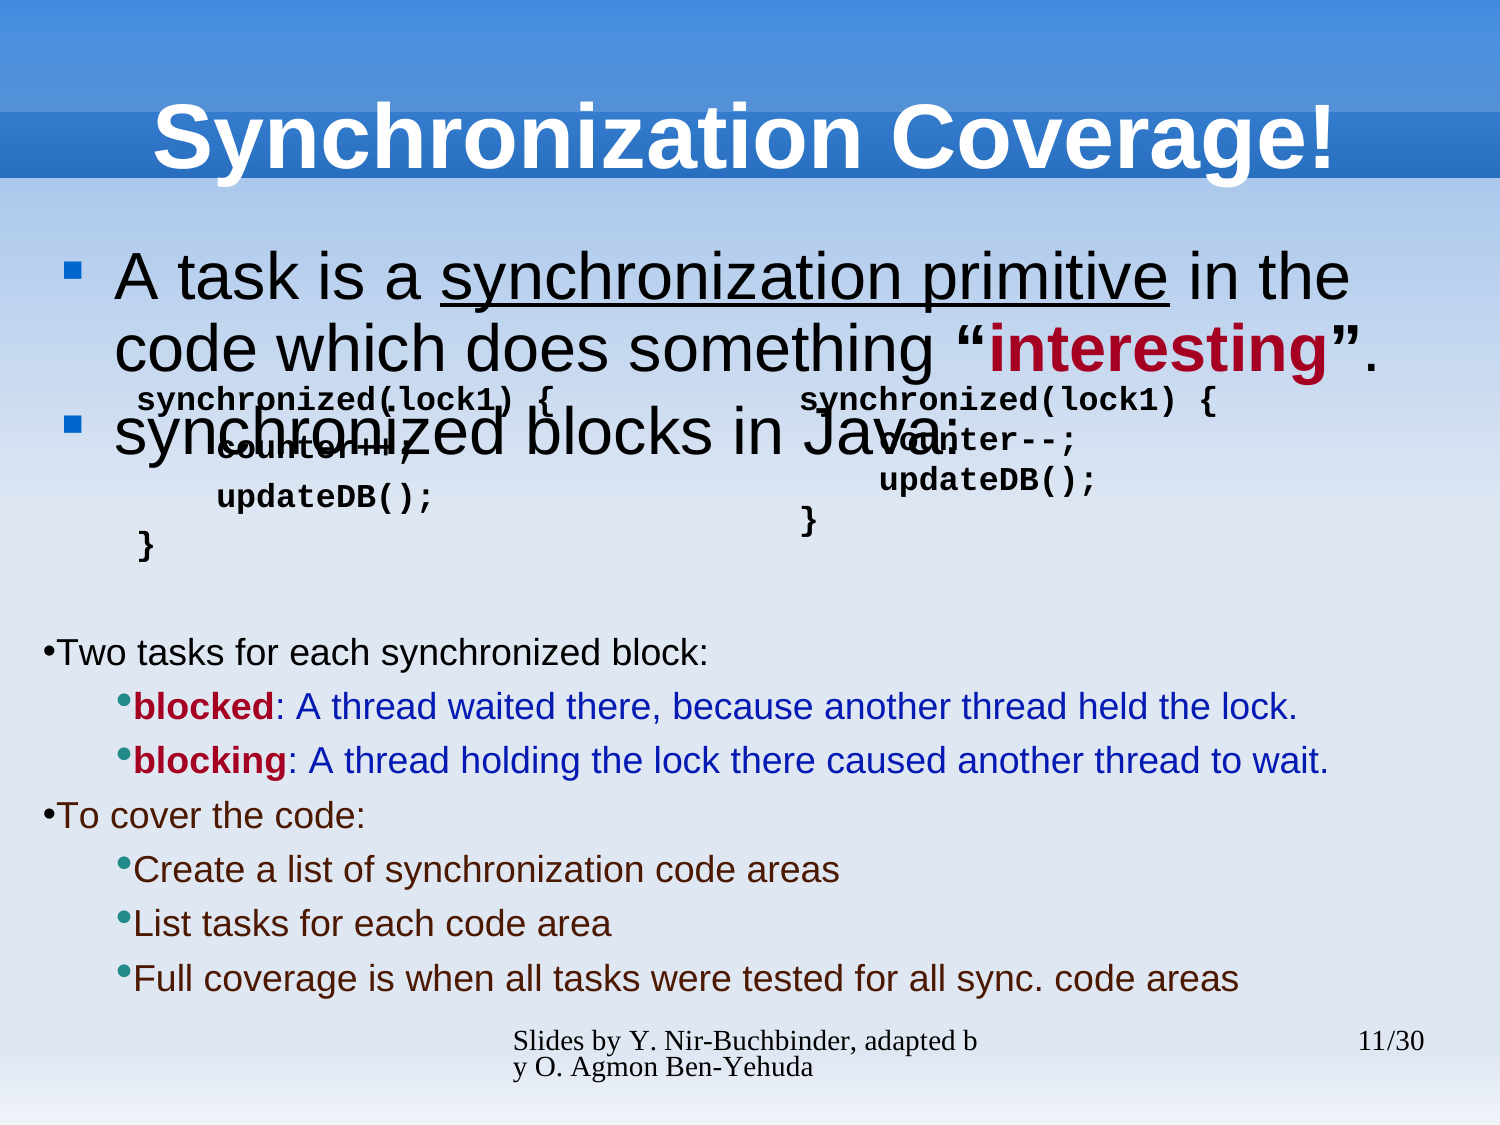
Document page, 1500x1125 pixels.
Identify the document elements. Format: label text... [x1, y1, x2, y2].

picture [0, 0, 1500, 1125]
title Synchronization Coverage! [28, 67, 1464, 179]
text_box synchronized(lock1) { counter++; updateDB(); } [120, 369, 625, 570]
text_box Two tasks for each synchronized block: blocked: A thread waited there, because another thread held the lock. blocking: A thread holding the lock there caused another thread to wait. To cover the code: Create a list of synchronization code areas List tasks for each code area Full coverage is when all tasks were tested for all sync. code areas [28, 620, 1443, 1007]
text_box synchronized(lock1) { counter--; updateDB(); } [783, 376, 1242, 545]
list A task is a synchronization primitive in the code which does something “interesting”. synchronized blocks in Java: [28, 179, 1464, 488]
